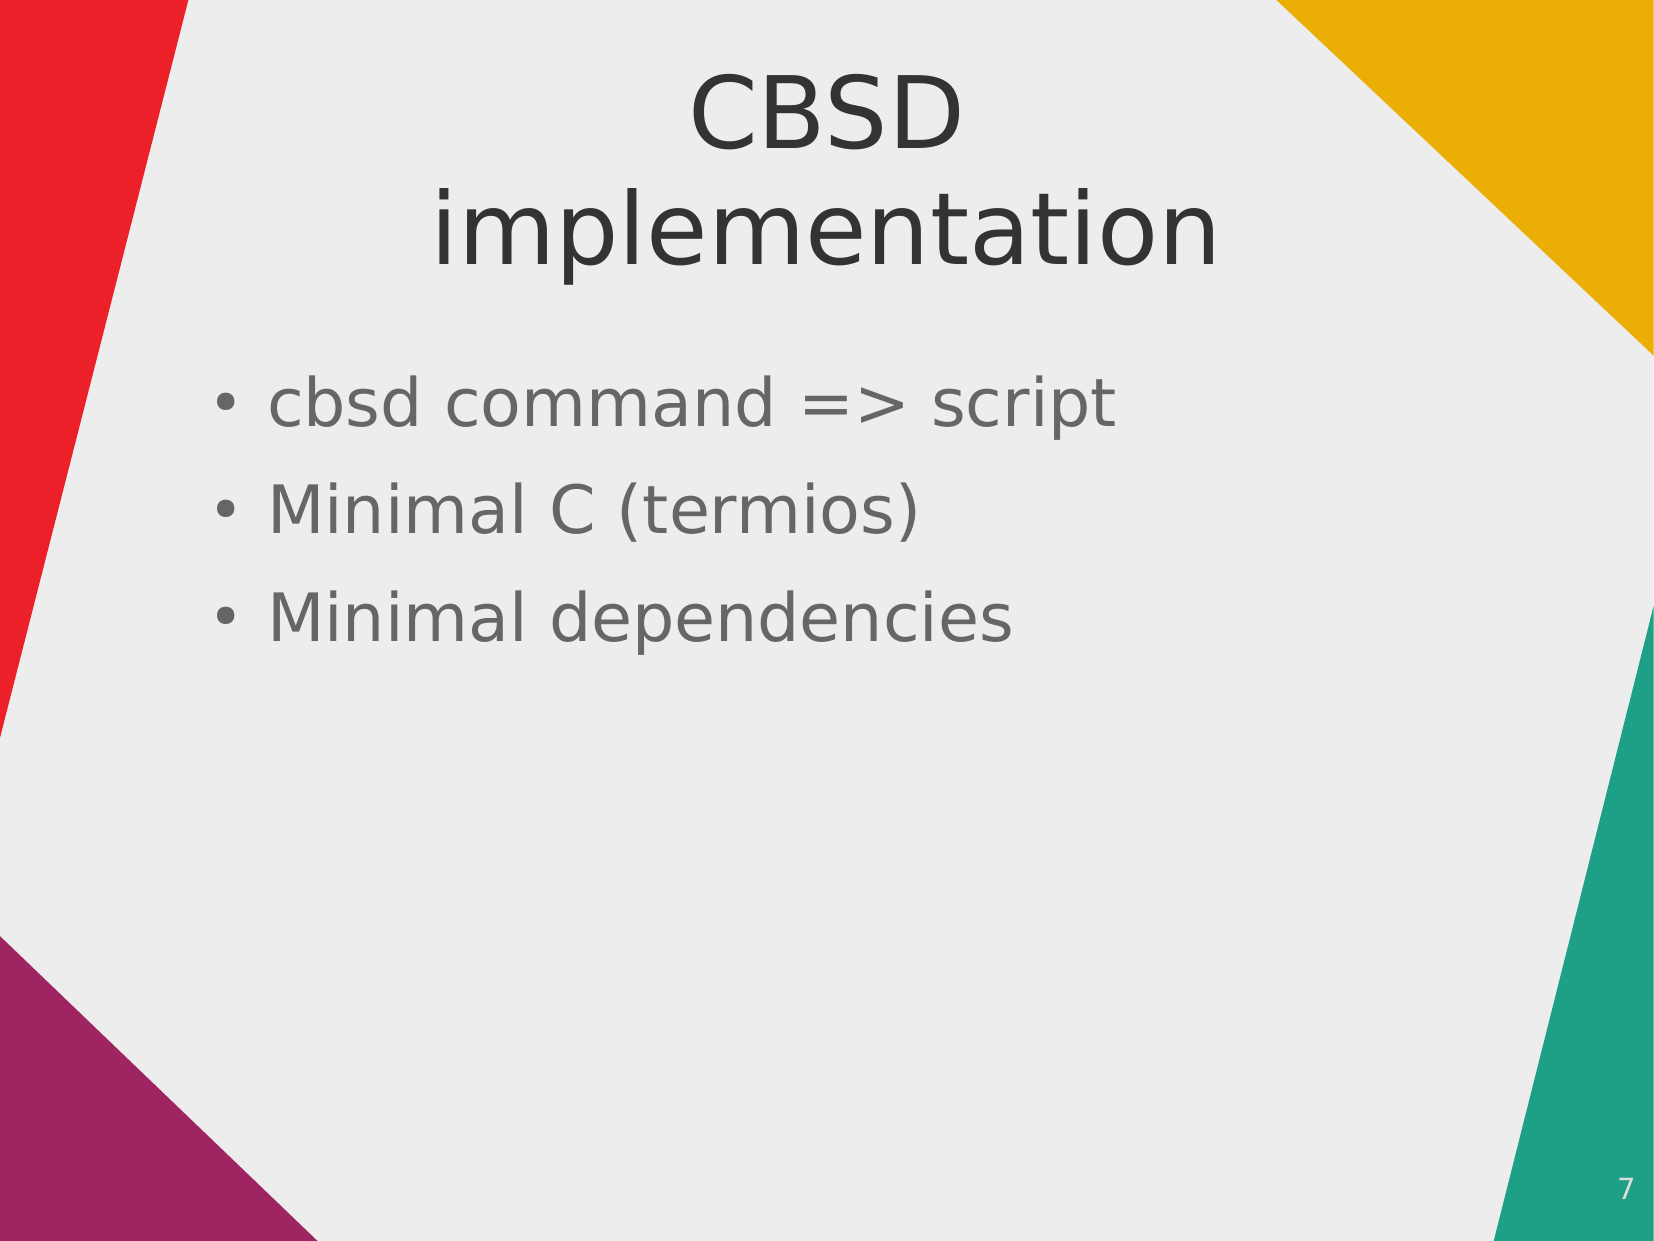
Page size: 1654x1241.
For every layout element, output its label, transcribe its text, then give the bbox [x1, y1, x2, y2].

list cbsd command => script Minimal C (termios) Minimal dependencies [196, 364, 1321, 1006]
title CBSD implementation [114, 55, 1539, 288]
